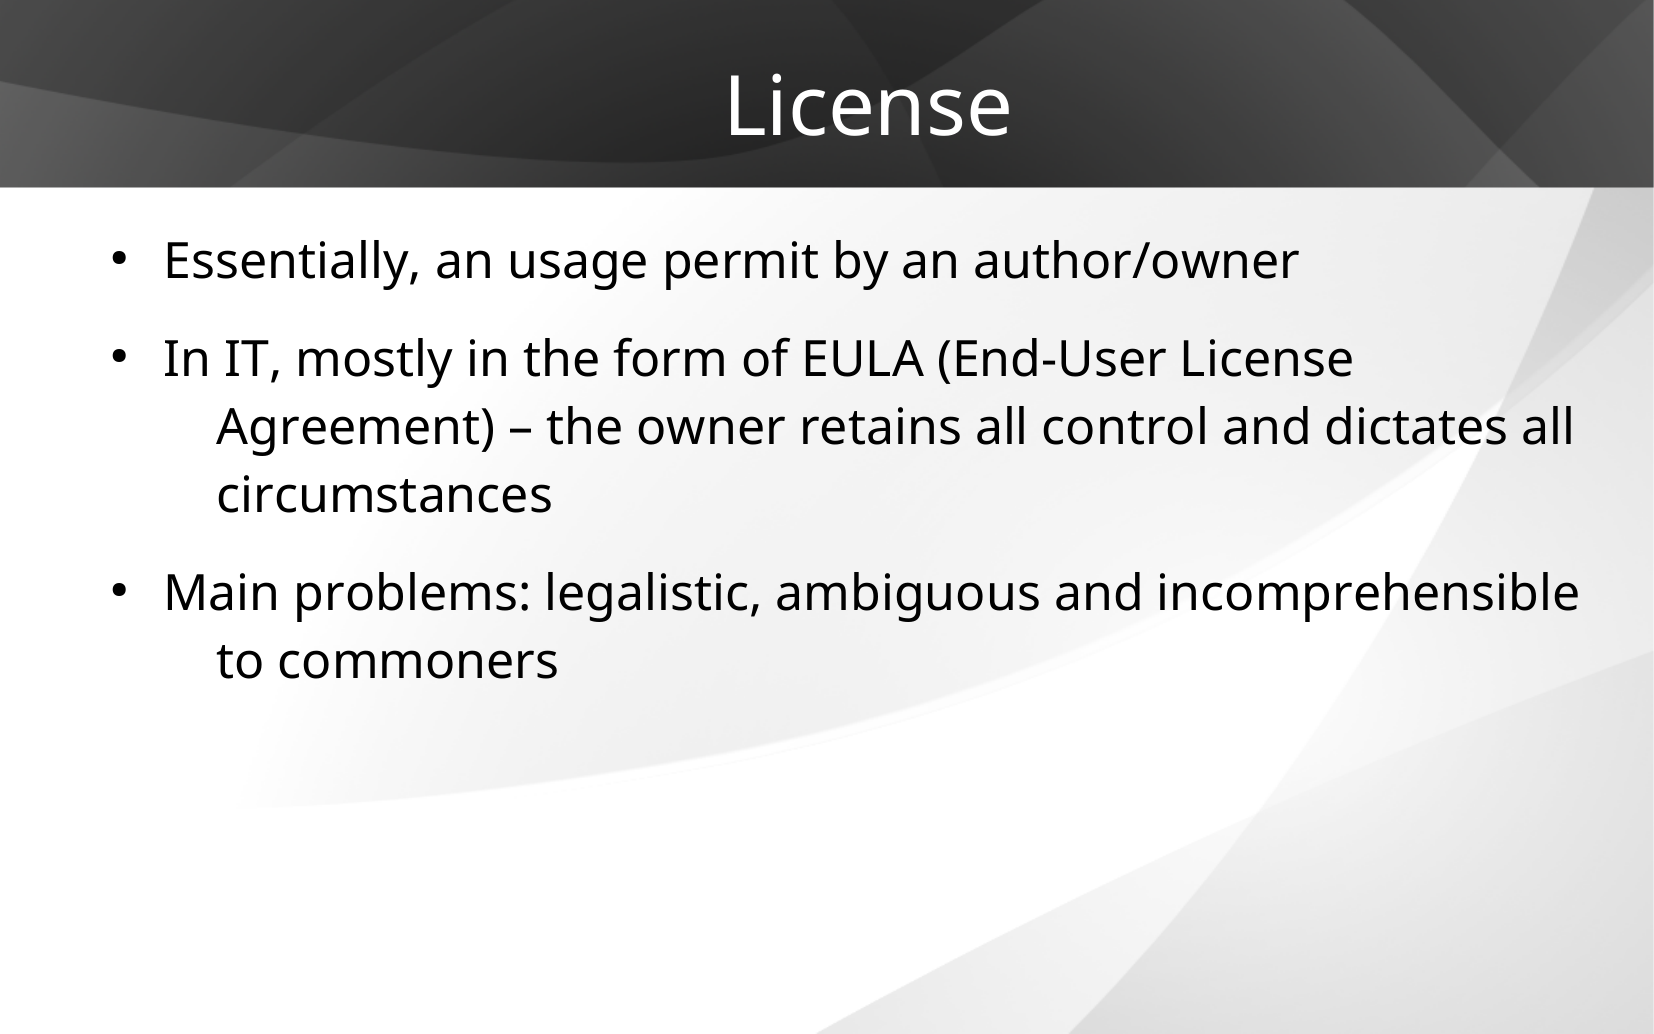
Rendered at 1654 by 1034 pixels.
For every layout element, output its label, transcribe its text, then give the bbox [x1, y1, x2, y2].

title License [124, 0, 1613, 208]
picture [0, 0, 1654, 1034]
list Essentially, an usage permit by an author/owner In IT, mostly in the form of EULA (End-User License Agreement) – the owner retains all control and dictates all circumstances Main problems: legalistic, ambiguous and incomprehensible to commoners [75, 225, 1613, 1013]
